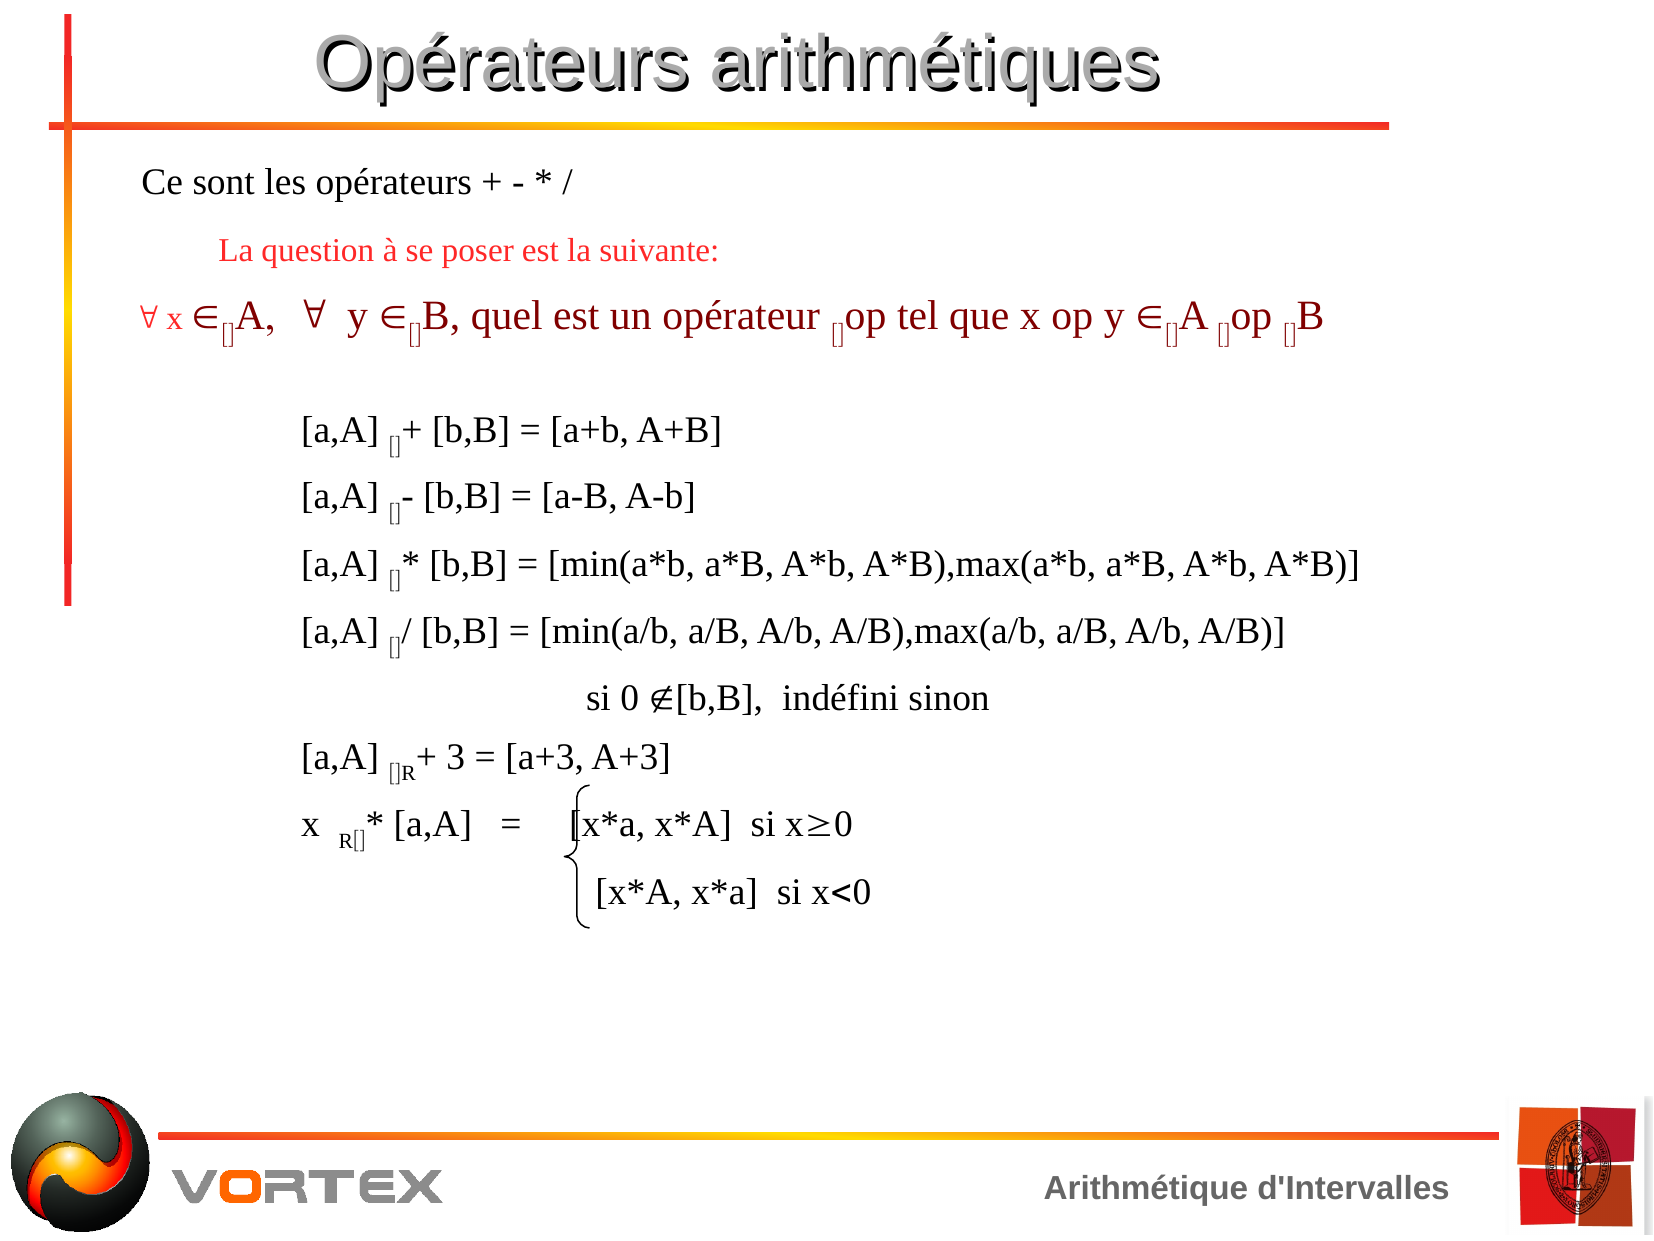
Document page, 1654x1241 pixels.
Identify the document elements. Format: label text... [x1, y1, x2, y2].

picture [1505, 1096, 1653, 1235]
picture [11, 1092, 443, 1232]
title Opérateurs arithmétiques [82, 4, 1392, 120]
list Ce sont les opérateurs + - * / La question à se poser est la suivante:  x []A,  y []B, quel est un opérateur []op tel que x op y []A []op []B [a,A] []+ [b,B] = [a+b, A+B] [a,A] []- [b,B] = [a-B, A-b] [a,A] []* [b,B] = [min(a*b, a*B, A*b, A*B),max(a*b, a*B, A*b, A*B)] [a,A] []/ [b,B] = [min(a/b, a/B, A/b, A/B),max(a/b, a/B, A/b, A/B)] si 0 [b,B], indéfini sinon [a,A] []R+ 3 = [a+3, A+3] x R[]* [a,A] = [x*a, x*A] si x0 [x*A, x*a] si x<0 [123, 160, 1530, 1108]
